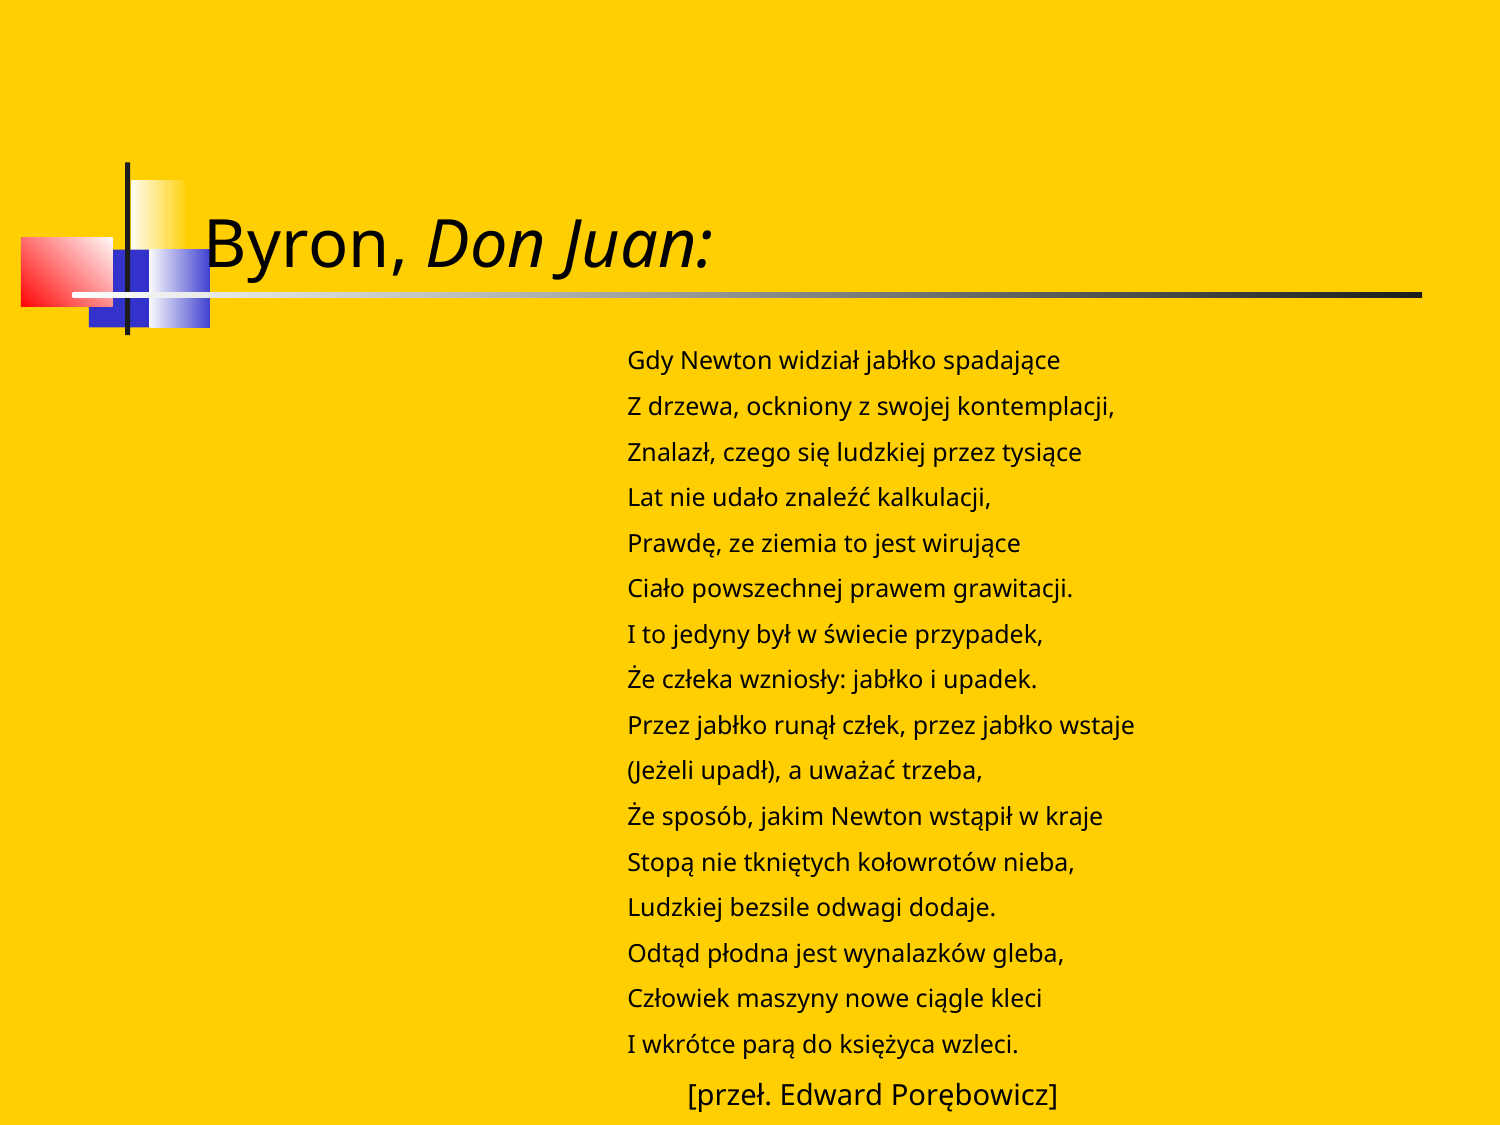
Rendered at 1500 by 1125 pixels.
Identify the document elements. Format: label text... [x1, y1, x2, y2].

text_box Gdy Newton widział jabłko spadające Z drzewa, ockniony z swojej kontemplacji, Znalazł, czego się ludzkiej przez tysiące Lat nie udało znaleźć kalkulacji, Prawdę, ze ziemia to jest wirujące Ciało powszechnej prawem grawitacji. I to jedyny był w świecie przypadek, Że człeka wzniosły: jabłko i upadek. Przez jabłko runął człek, przez jabłko wstaje (Jeżeli upadł), a uważać trzeba, Że sposób, jakim Newton wstąpił w kraje Stopą nie tkniętych kołowrotów nieba, Ludzkiej bezsile odwagi dodaje. Odtąd płodna jest wynalazków gleba, Człowiek maszyny nowe ciągle kleci I wkrótce parą do księżyca wzleci. [przeł. Edward Porębowicz] [612, 337, 1288, 1125]
title Byron, Don Juan: [188, 101, 1468, 289]
